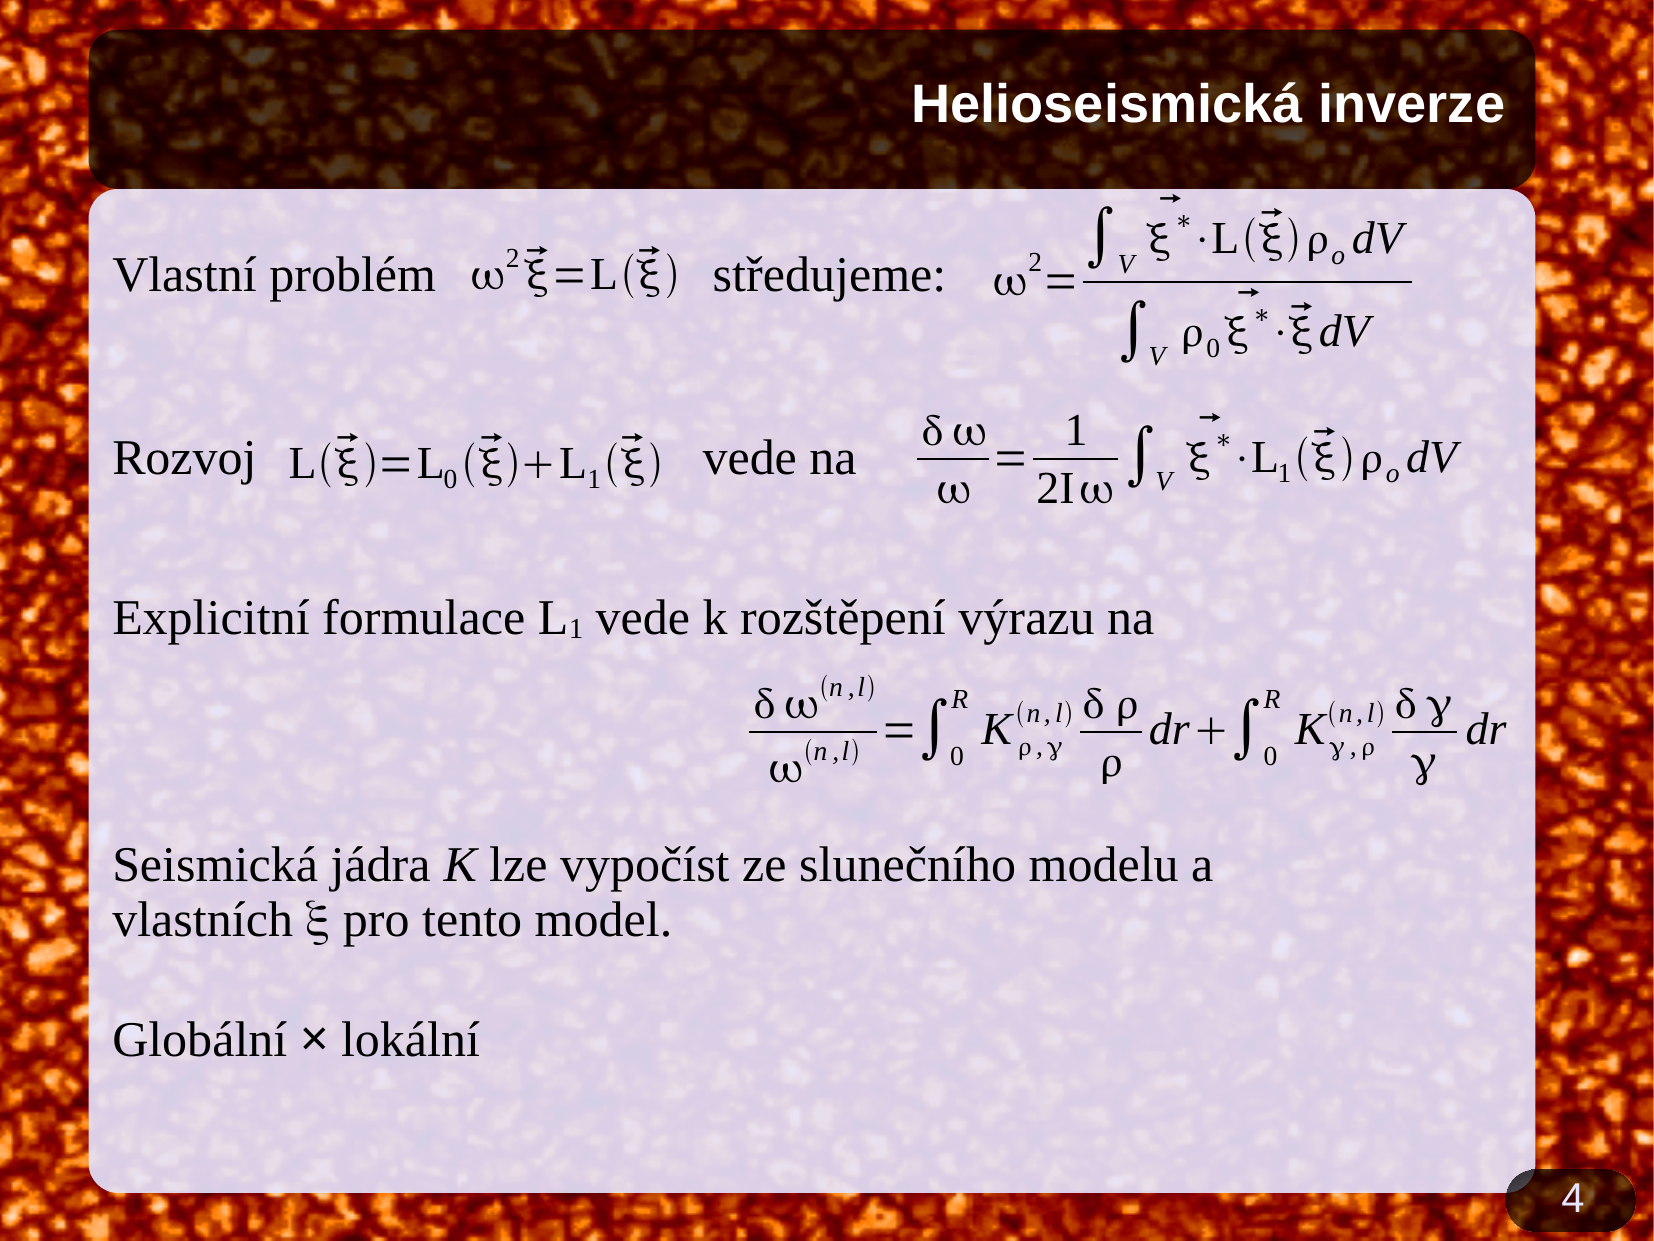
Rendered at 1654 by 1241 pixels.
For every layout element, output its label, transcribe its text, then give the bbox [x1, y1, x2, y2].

chart [497, 242, 686, 302]
chart [909, 404, 1462, 514]
picture [0, 0, 1654, 1241]
text_box Rozvoj [112, 407, 325, 508]
title Helioseismická inverze [118, 59, 1506, 148]
text_box středujeme: [702, 224, 957, 325]
text_box Explicitní formulace L1 vede k rozštěpení výrazu na [112, 566, 1211, 668]
text_box Seismická jádra K lze vypočíst ze slunečního modelu a vlastních x pro tento model. Globální × lokální [112, 836, 1388, 1071]
text_box vede na [690, 407, 869, 508]
chart [280, 431, 669, 495]
chart [986, 192, 1421, 373]
subtitle Vlastní problém [112, 224, 497, 325]
chart [741, 671, 1512, 793]
